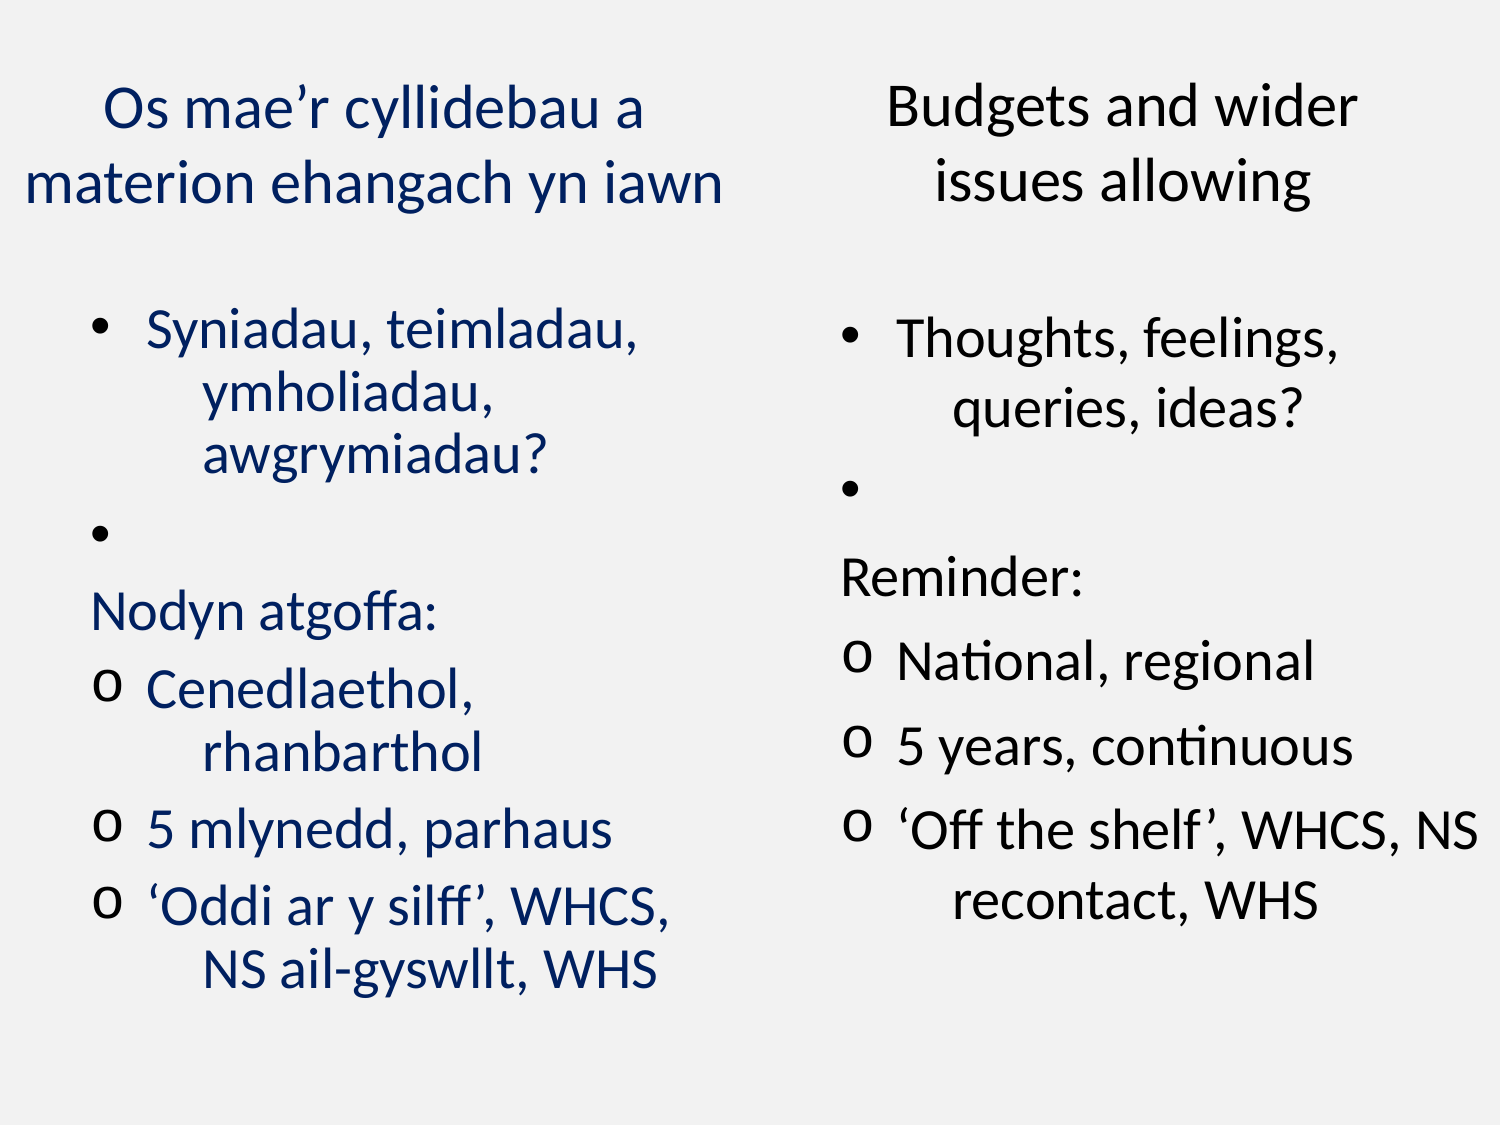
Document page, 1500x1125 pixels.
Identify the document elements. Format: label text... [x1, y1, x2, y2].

text_box Syniadau, teimladau, ymholiadau, awgrymiadau? Nodyn atgoffa: Cenedlaethol, rhanbarthol 5 mlynedd, parhaus ‘Oddi ar y silff’, WHCS, NS ail-gyswllt, WHS [75, 290, 751, 1033]
text_box Budgets and wider issues allowing [802, 56, 1445, 224]
text_box Os mae’r cyllidebau a materion ehangach yn iawn [0, 58, 751, 226]
list Thoughts, feelings, queries, ideas? Reminder: National, regional 5 years, continuous ‘Off the shelf’, WHCS, NS recontact, WHS [825, 291, 1500, 1035]
